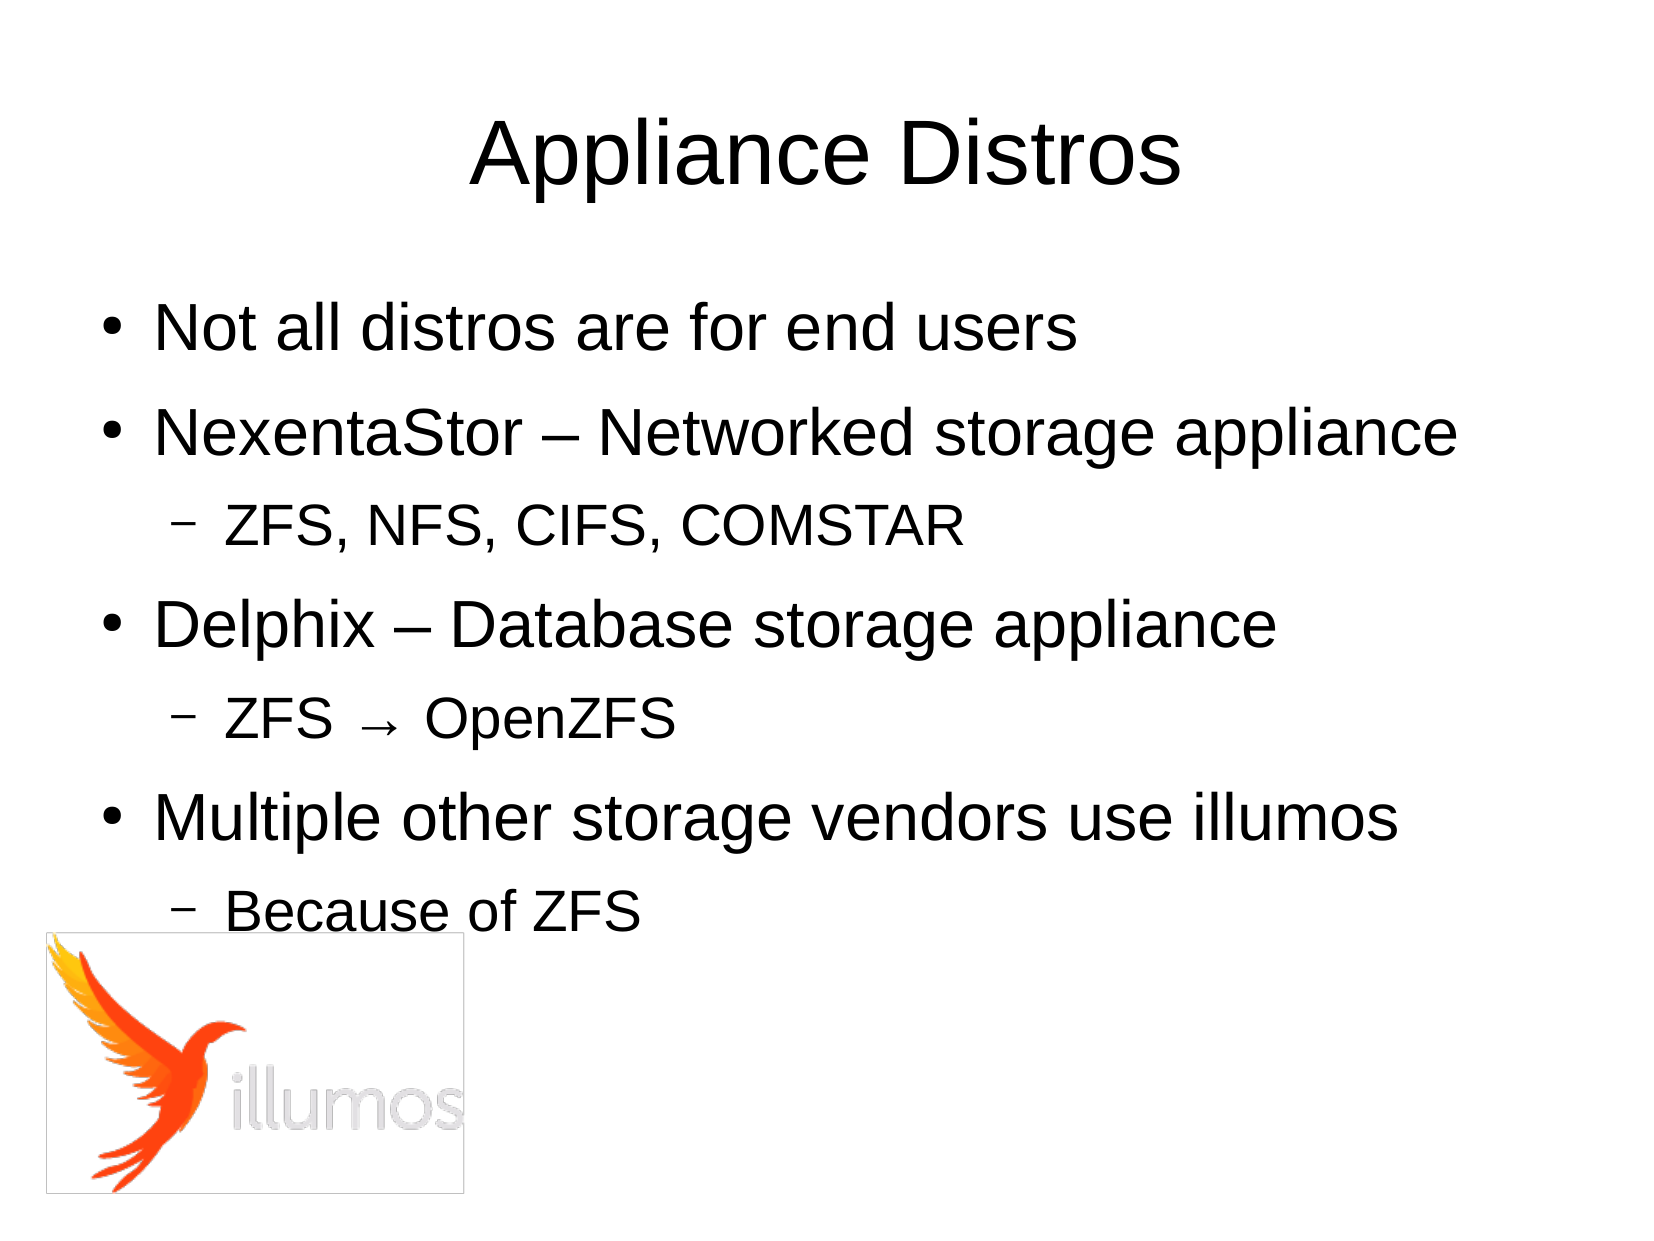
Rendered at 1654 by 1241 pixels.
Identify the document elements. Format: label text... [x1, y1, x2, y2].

picture [0, 886, 511, 1241]
title Appliance Distros [82, 49, 1571, 257]
list Not all distros are for end users NexentaStor – Networked storage appliance ZFS, NFS, CIFS, COMSTAR Delphix – Database storage appliance ZFS → OpenZFS Multiple other storage vendors use illumos Because of ZFS [82, 290, 1571, 1010]
